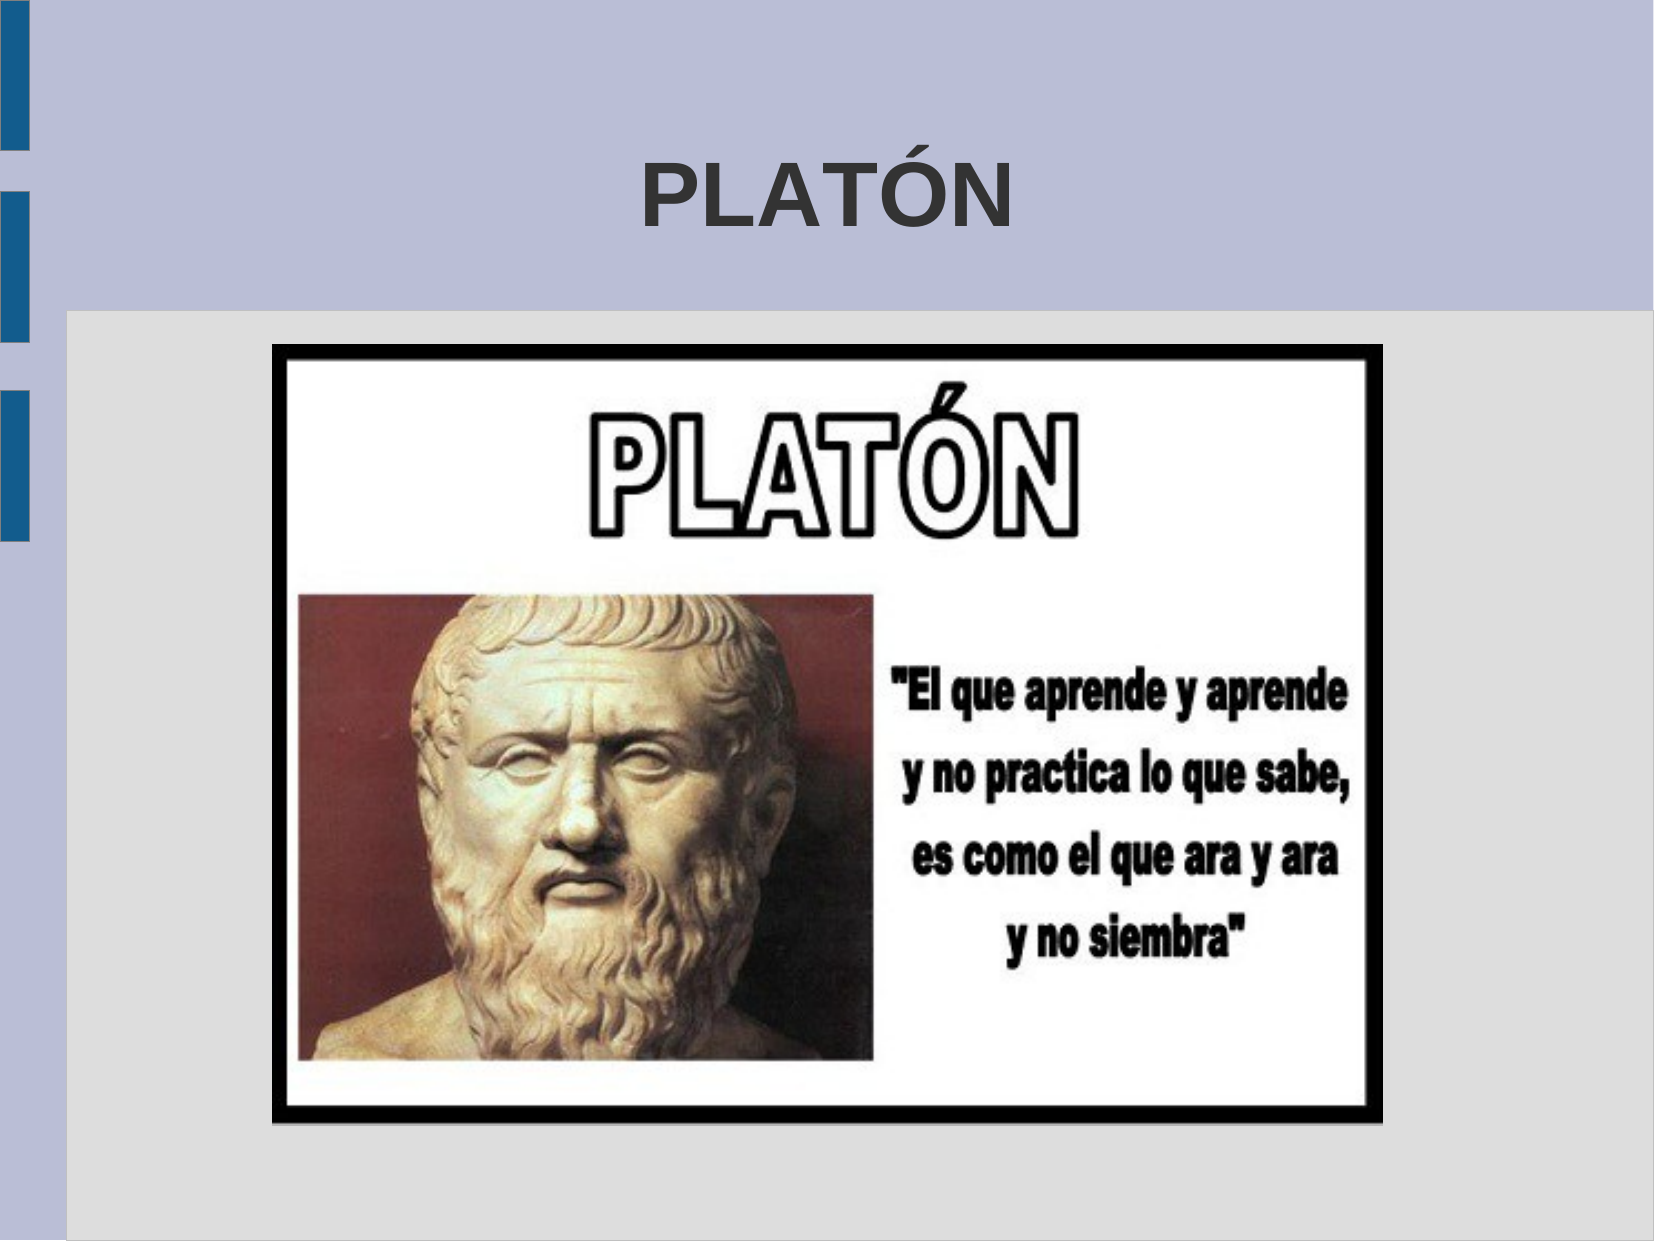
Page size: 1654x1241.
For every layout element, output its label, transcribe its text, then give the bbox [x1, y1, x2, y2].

title PLATÓN [121, 91, 1534, 299]
picture [272, 344, 1383, 1126]
